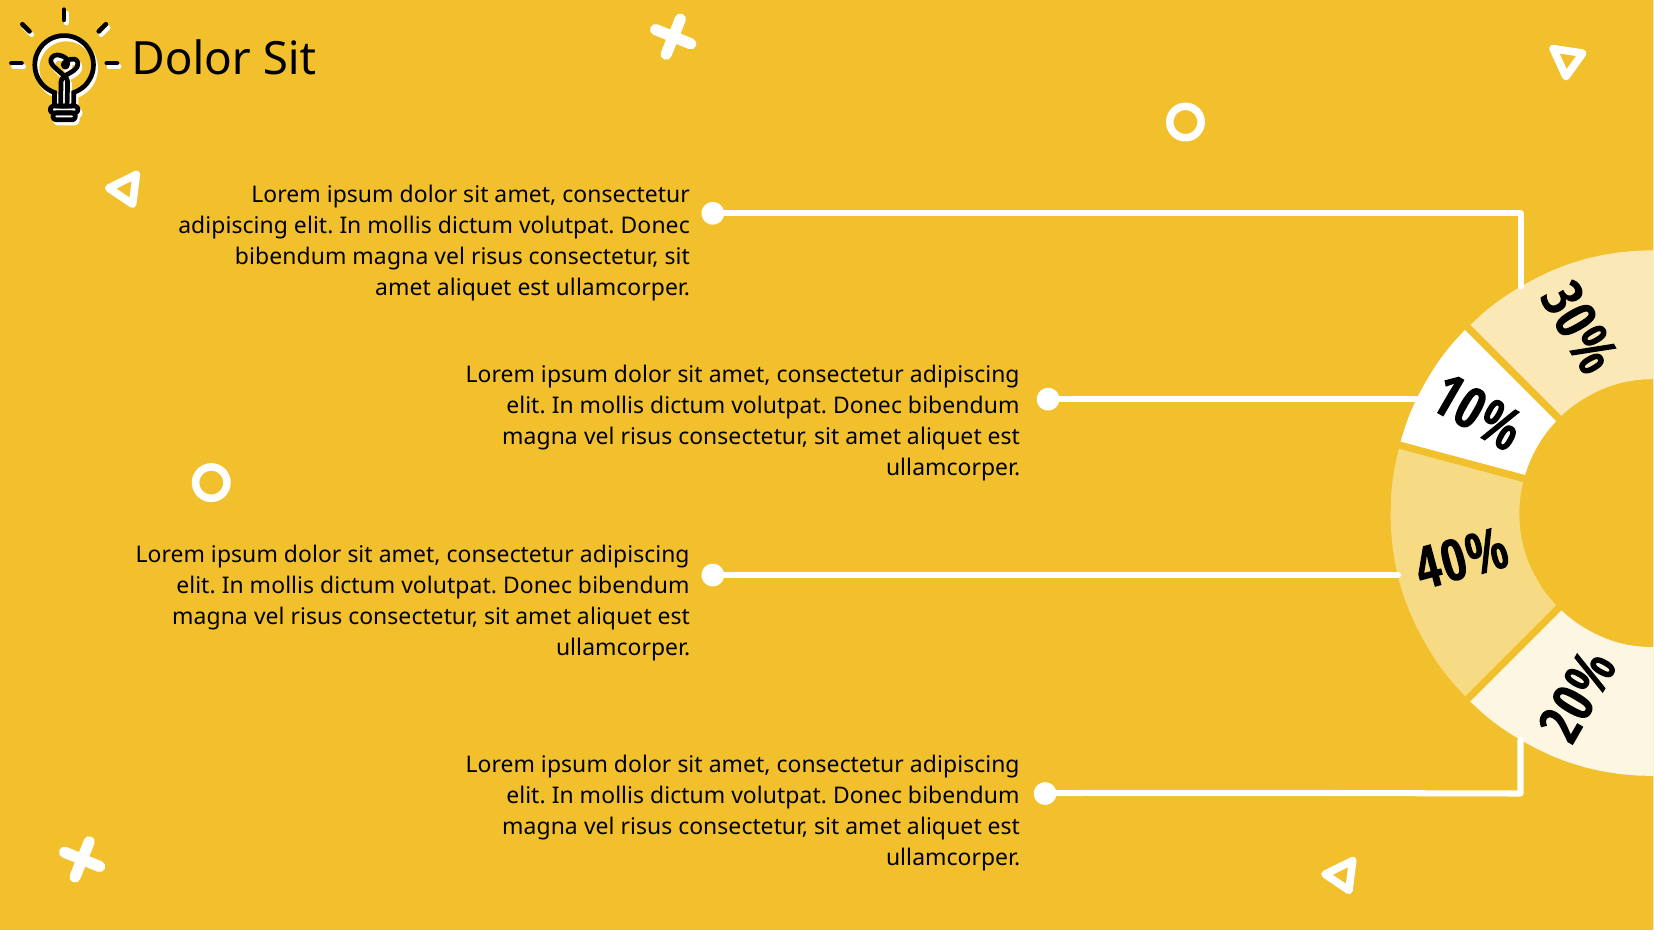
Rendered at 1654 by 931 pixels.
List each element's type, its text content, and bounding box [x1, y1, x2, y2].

text_box [1390, 448, 1557, 697]
text_box [1400, 329, 1557, 475]
text_box Lorem ipsum dolor sit amet, consectetur adipiscing elit. In mollis dictum volutpat. Donec bibendum magna vel risus consectetur, sit amet aliquet est ullamcorper. [465, 357, 1021, 483]
text_box Lorem ipsum dolor sit amet, consectetur adipiscing elit. In mollis dictum volutpat. Donec bibendum magna vel risus consectetur, sit amet aliquet est ullamcorper. [177, 177, 691, 303]
text_box Lorem ipsum dolor sit amet, consectetur adipiscing elit. In mollis dictum volutpat. Donec bibendum magna vel risus consectetur, sit amet aliquet est ullamcorper. [465, 747, 1021, 873]
text_box [1033, 782, 1057, 805]
text_box Lorem ipsum dolor sit amet, consectetur adipiscing elit. In mollis dictum volutpat. Donec bibendum magna vel risus consectetur, sit amet aliquet est ullamcorper. [135, 537, 691, 663]
text_box [1036, 387, 1060, 411]
text_box [1470, 250, 1654, 416]
text_box [701, 563, 725, 587]
text_box [1470, 610, 1654, 776]
title Dolor Sit [131, 16, 577, 97]
text_box [701, 202, 725, 225]
